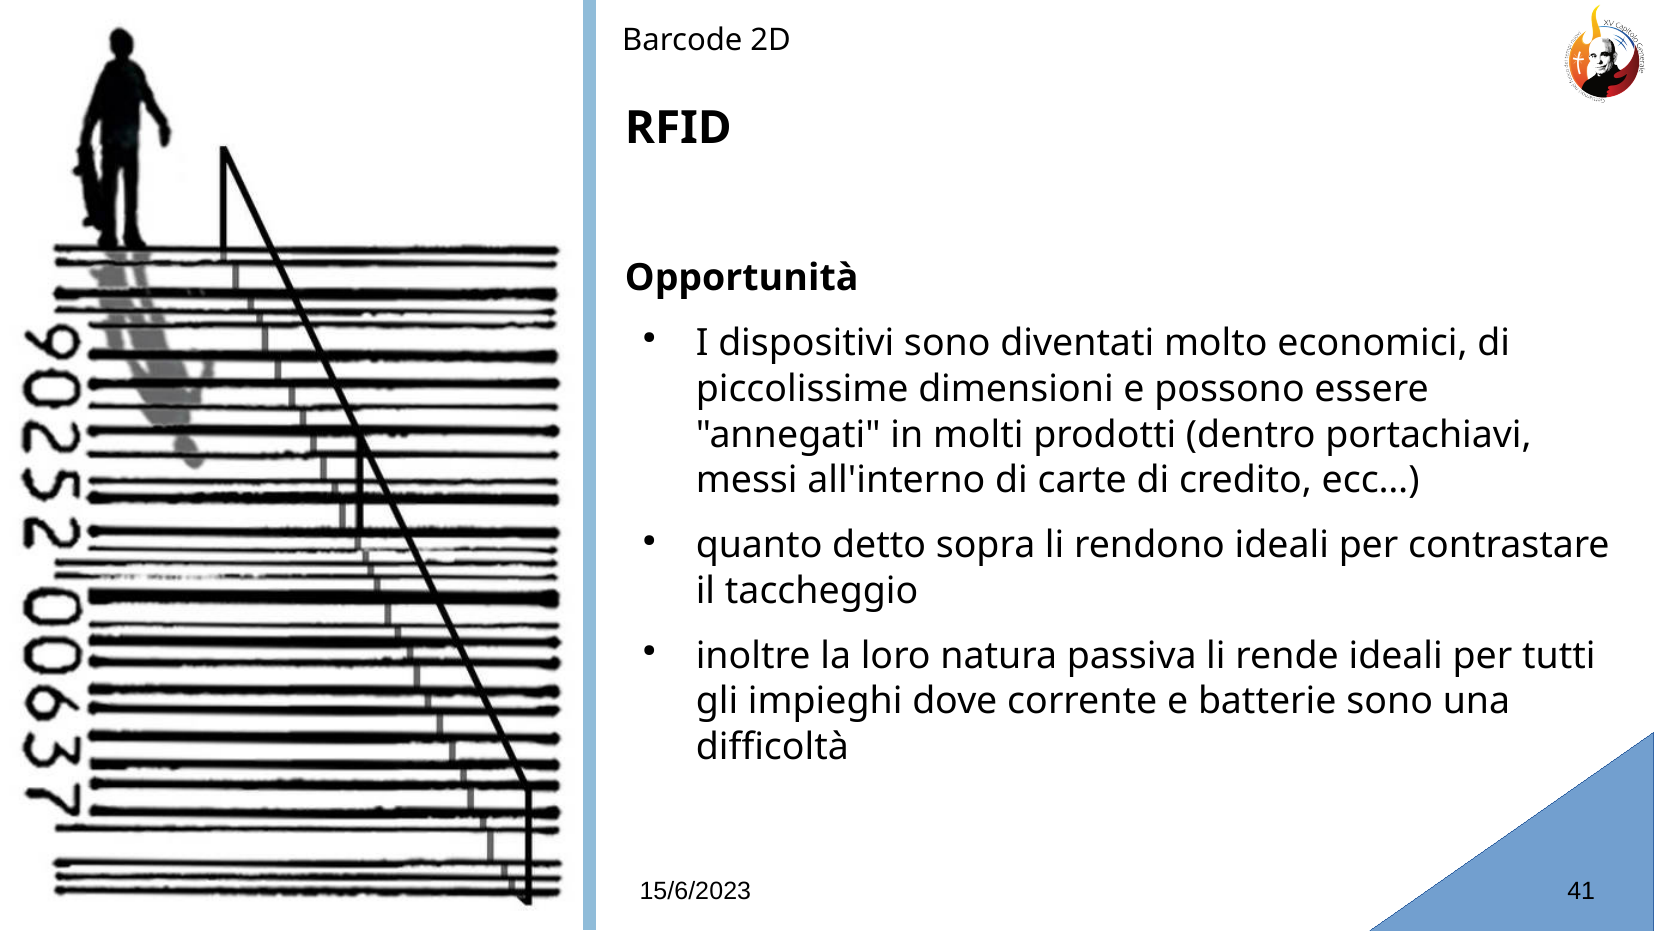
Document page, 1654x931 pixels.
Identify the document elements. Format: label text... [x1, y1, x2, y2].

list Opportunità I dispositivi sono diventati molto economici, di piccolissime dimensioni e possono essere "annegati" in molti prodotti (dentro portachiavi, messi all'interno di carte di credito, ecc…) quanto detto sopra li rendono ideali per contrastare il taccheggio inoltre la loro natura passiva li rende ideali per tutti gli impieghi dove corrente e batterie sono una difficoltà [624, 253, 1621, 771]
title RFID [624, 94, 1621, 208]
picture [1563, 4, 1646, 103]
text_box Barcode 2D [607, 9, 1340, 63]
picture [0, 0, 583, 931]
